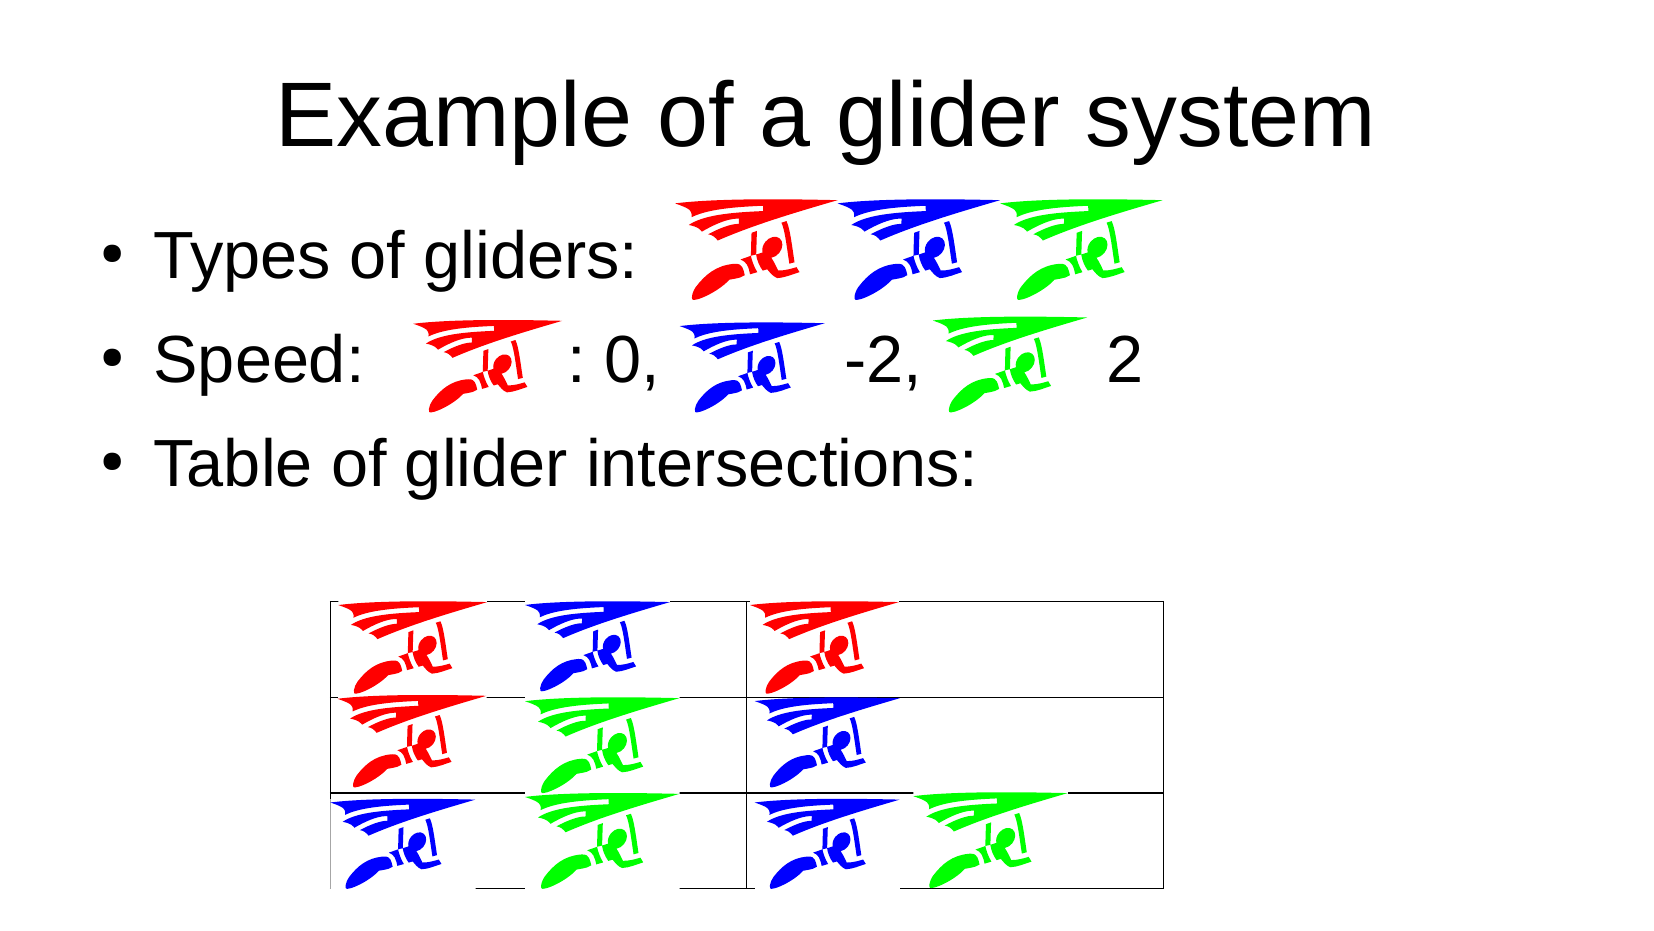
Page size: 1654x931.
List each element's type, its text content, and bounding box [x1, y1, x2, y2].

table_cell [680, 698, 746, 792]
picture [932, 316, 1088, 413]
table_header [747, 602, 1163, 697]
table_header [331, 602, 746, 697]
table_cell [747, 698, 1163, 792]
table_cell [331, 698, 525, 792]
picture [413, 320, 563, 413]
table_cell [1068, 794, 1163, 888]
table_cell [331, 794, 525, 888]
picture [675, 199, 1163, 301]
picture [525, 697, 680, 889]
picture [754, 697, 901, 788]
picture [525, 601, 671, 692]
list Types of gliders: Speed: : 0, : -2, : 2 Table of glider intersections: [82, 217, 1571, 758]
picture [913, 792, 1068, 889]
picture [750, 601, 900, 694]
picture [754, 798, 901, 889]
picture [337, 695, 487, 788]
picture [338, 601, 488, 694]
title Example of a glider system [82, 37, 1571, 193]
picture [679, 322, 826, 413]
table_cell [747, 794, 913, 888]
table_cell [680, 794, 746, 888]
picture [330, 798, 476, 889]
